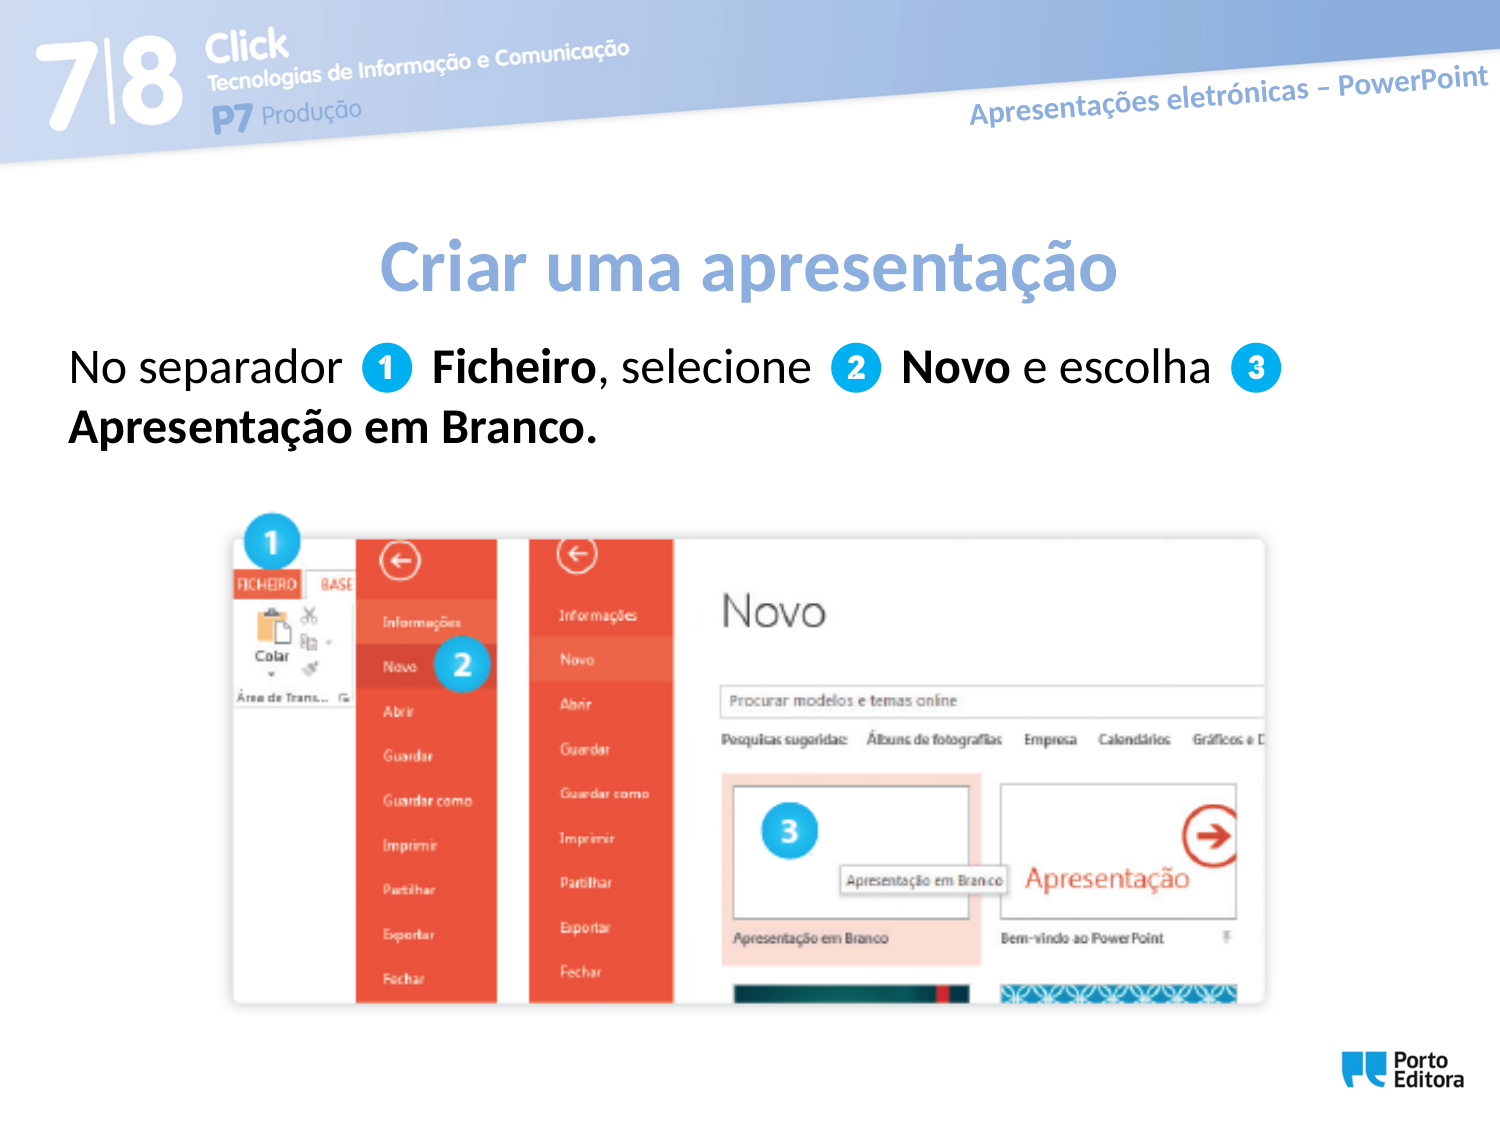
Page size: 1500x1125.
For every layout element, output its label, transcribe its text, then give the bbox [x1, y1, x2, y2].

text_box Apresentações eletrónicas – PowerPoint [952, 48, 1500, 192]
picture [0, 0, 1500, 1125]
text_box No separador ❶ Ficheiro, selecione ❷ Novo e escolha ❸ Apresentação em Branco. [53, 326, 1479, 463]
text_box Criar uma apresentação [211, 218, 1289, 316]
